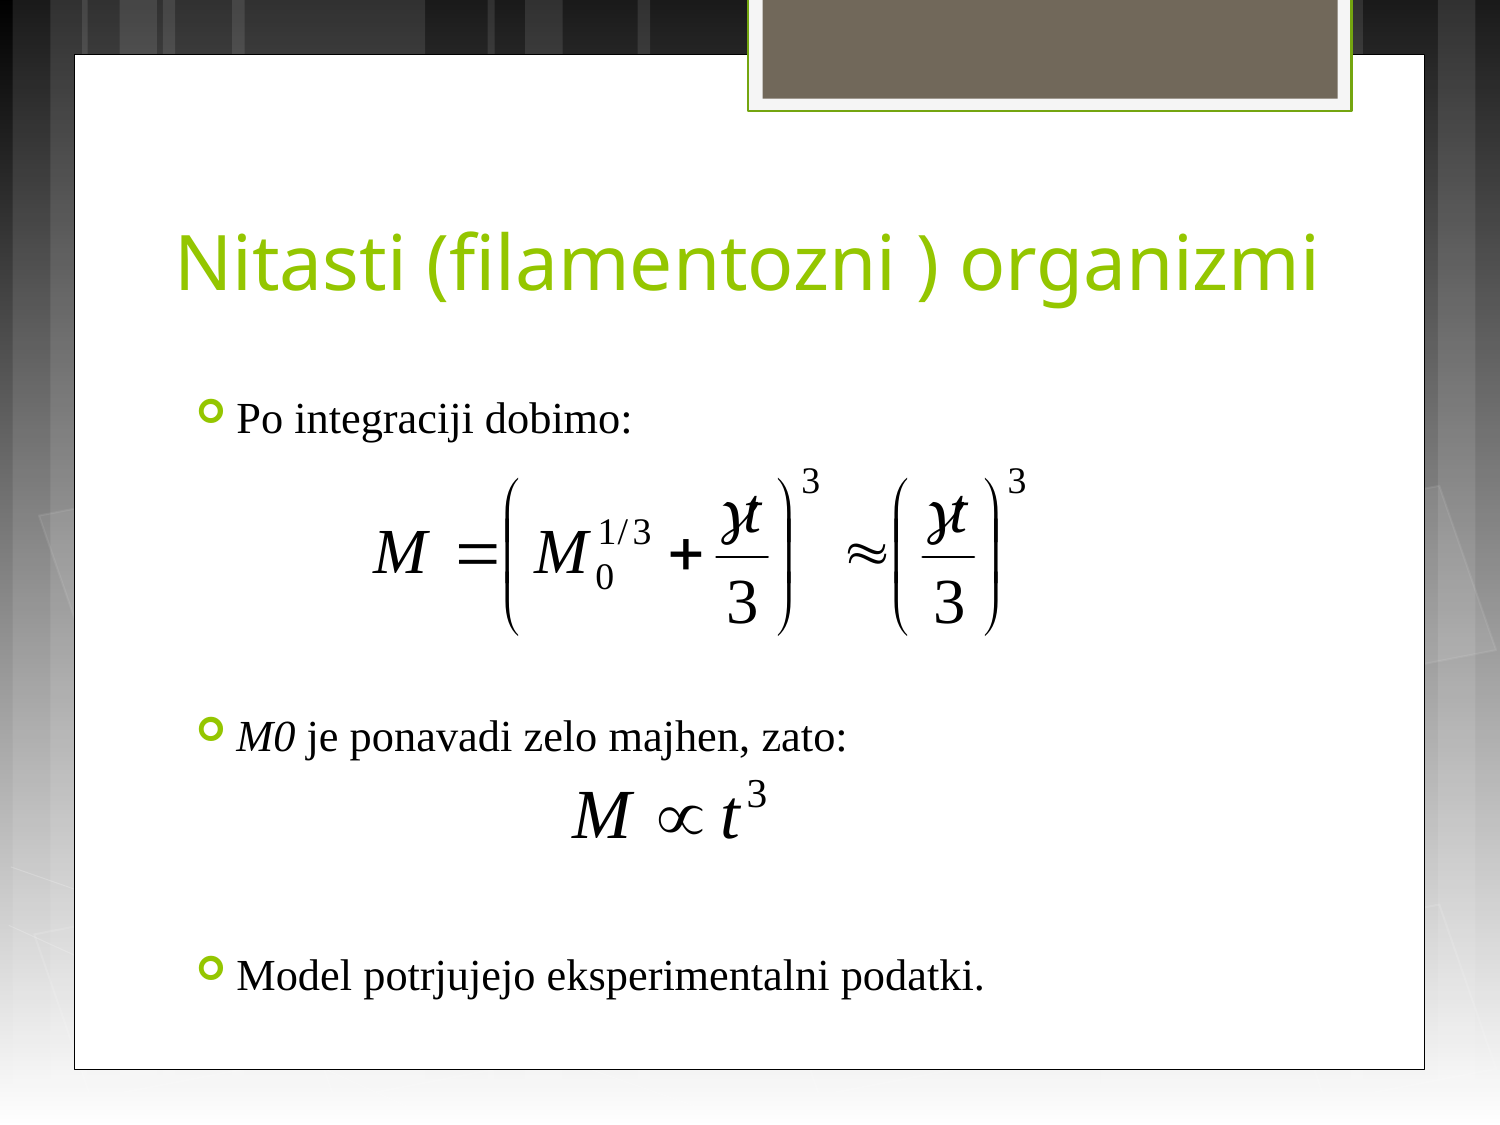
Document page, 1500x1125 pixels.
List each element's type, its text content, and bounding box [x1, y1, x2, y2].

chart [560, 763, 782, 858]
list Po integraciji dobimo: M0 je ponavadi zelo majhen, zato: Model potrjujejo eksperimentalni podatki. [171, 381, 1283, 1012]
picture [362, 450, 1038, 648]
picture [560, 762, 780, 857]
title Nitasti (filamentozni ) organizmi [159, 125, 1400, 313]
